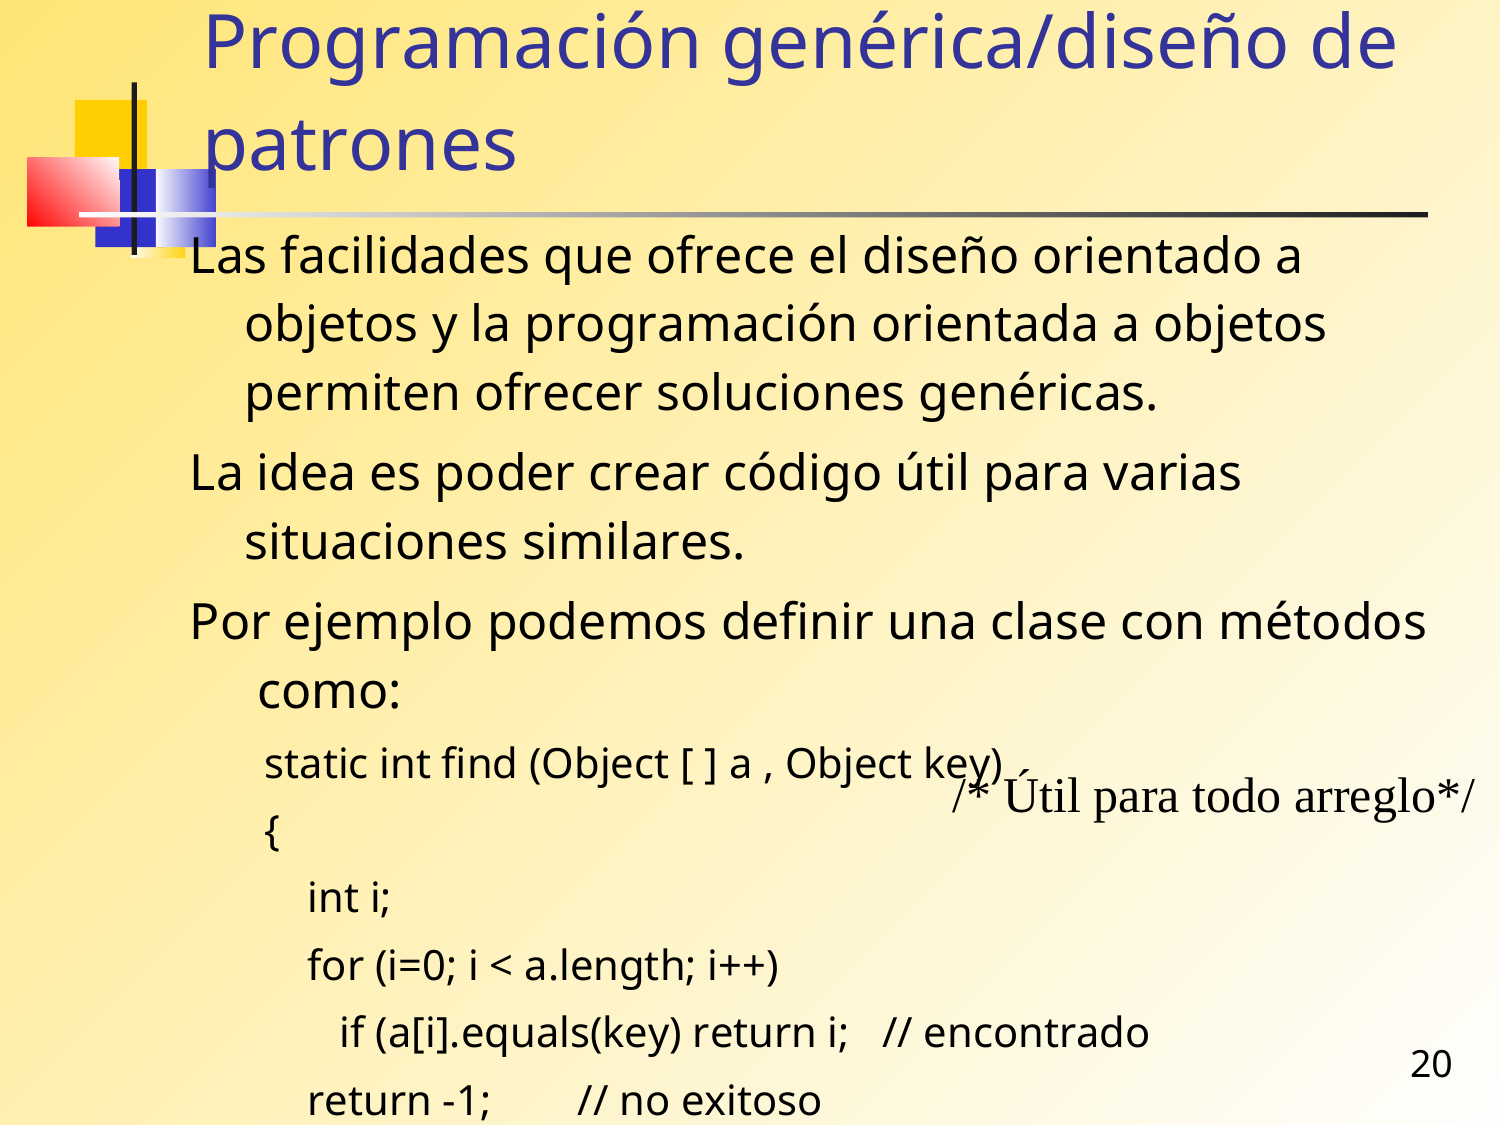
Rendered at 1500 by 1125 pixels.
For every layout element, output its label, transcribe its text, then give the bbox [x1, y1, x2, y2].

title Programación genérica/diseño de patrones [187, 4, 1466, 201]
text_box /* Útil para todo arreglo*/ [937, 750, 1491, 835]
list Las facilidades que ofrece el diseño orientado a objetos y la programación orientada a objetos permiten ofrecer soluciones genéricas. La idea es poder crear código útil para varias situaciones similares. Por ejemplo podemos definir una clase con métodos como: static int find (Object [ ] a , Object key)‏ { int i; for (i=0; i < a.length; i++)‏ if (a[i].equals(key) return i; // encontrado return -1; // no exitoso } [174, 212, 1450, 1098]
